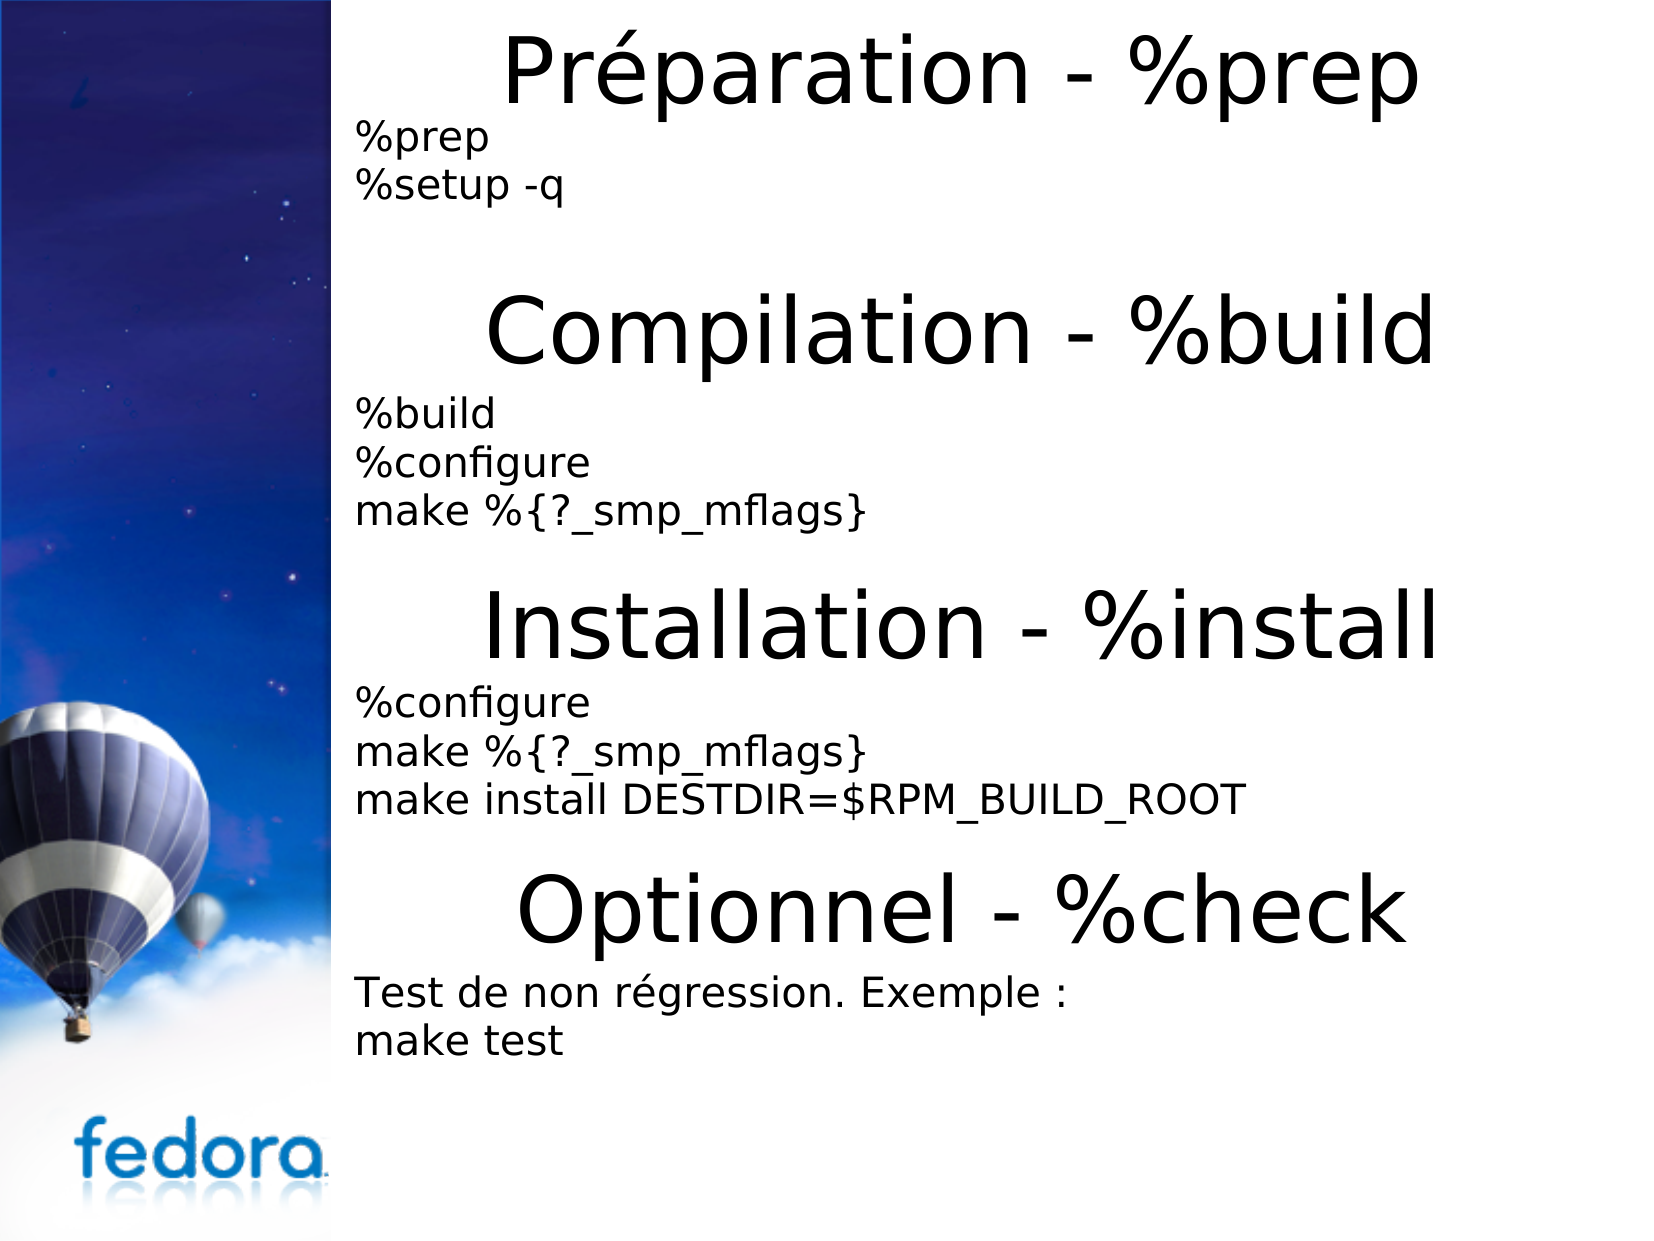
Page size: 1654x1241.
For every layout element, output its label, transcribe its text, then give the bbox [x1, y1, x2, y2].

title Préparation - %prep [354, 11, 1571, 133]
list Test de non régression. Exemple : make test [354, 968, 1595, 1140]
list %build %configure make %{?_smp_mflags} [354, 389, 1595, 562]
title Compilation - %build [354, 271, 1571, 389]
list %prep %setup -q [354, 112, 1595, 213]
picture [0, 0, 331, 1241]
list %configure make %{?_smp_mflags} make install DESTDIR=$RPM_BUILD_ROOT [354, 679, 1595, 851]
title Installation - %install [354, 566, 1571, 679]
title Optionnel - %check [354, 850, 1571, 968]
